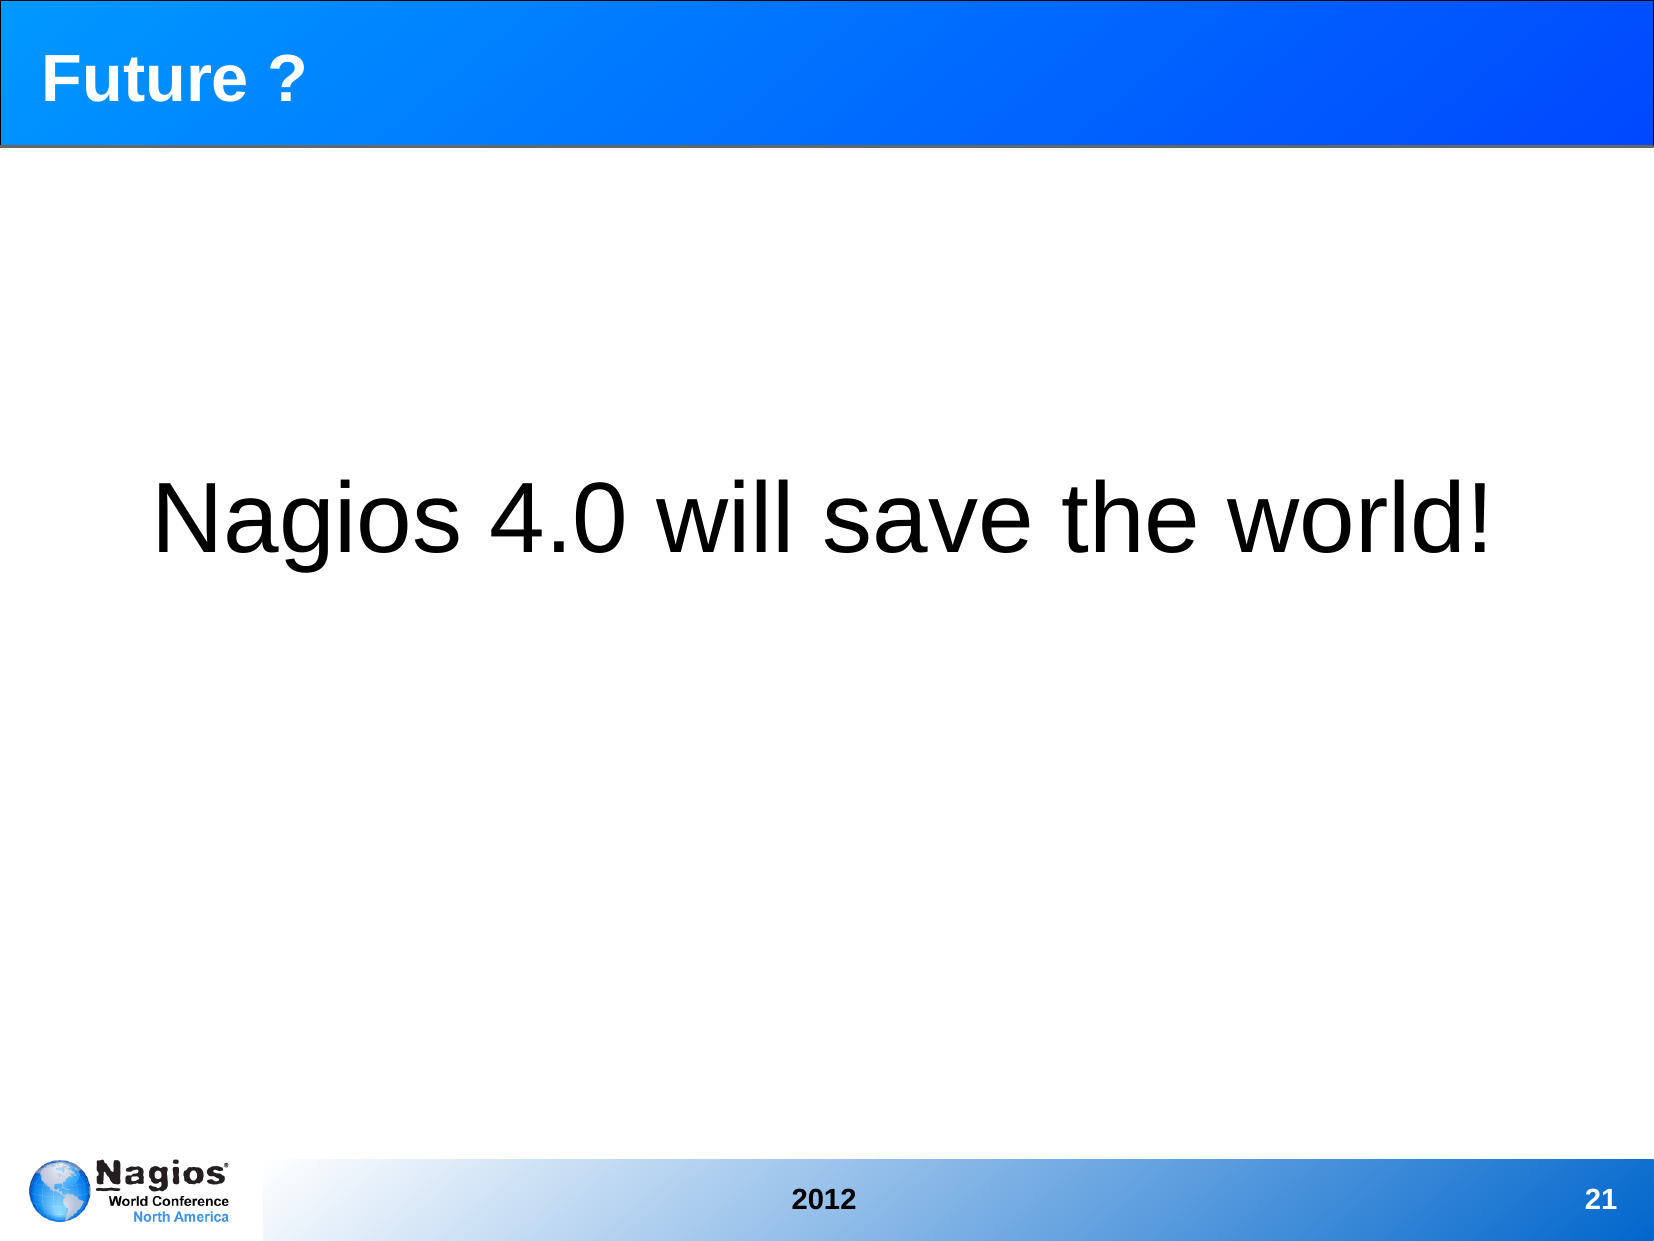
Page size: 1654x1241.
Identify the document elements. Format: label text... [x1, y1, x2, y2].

title Future ? [41, 29, 1248, 127]
picture [29, 1159, 229, 1235]
list Nagios 4.0 will save the world! [80, 253, 1569, 1072]
